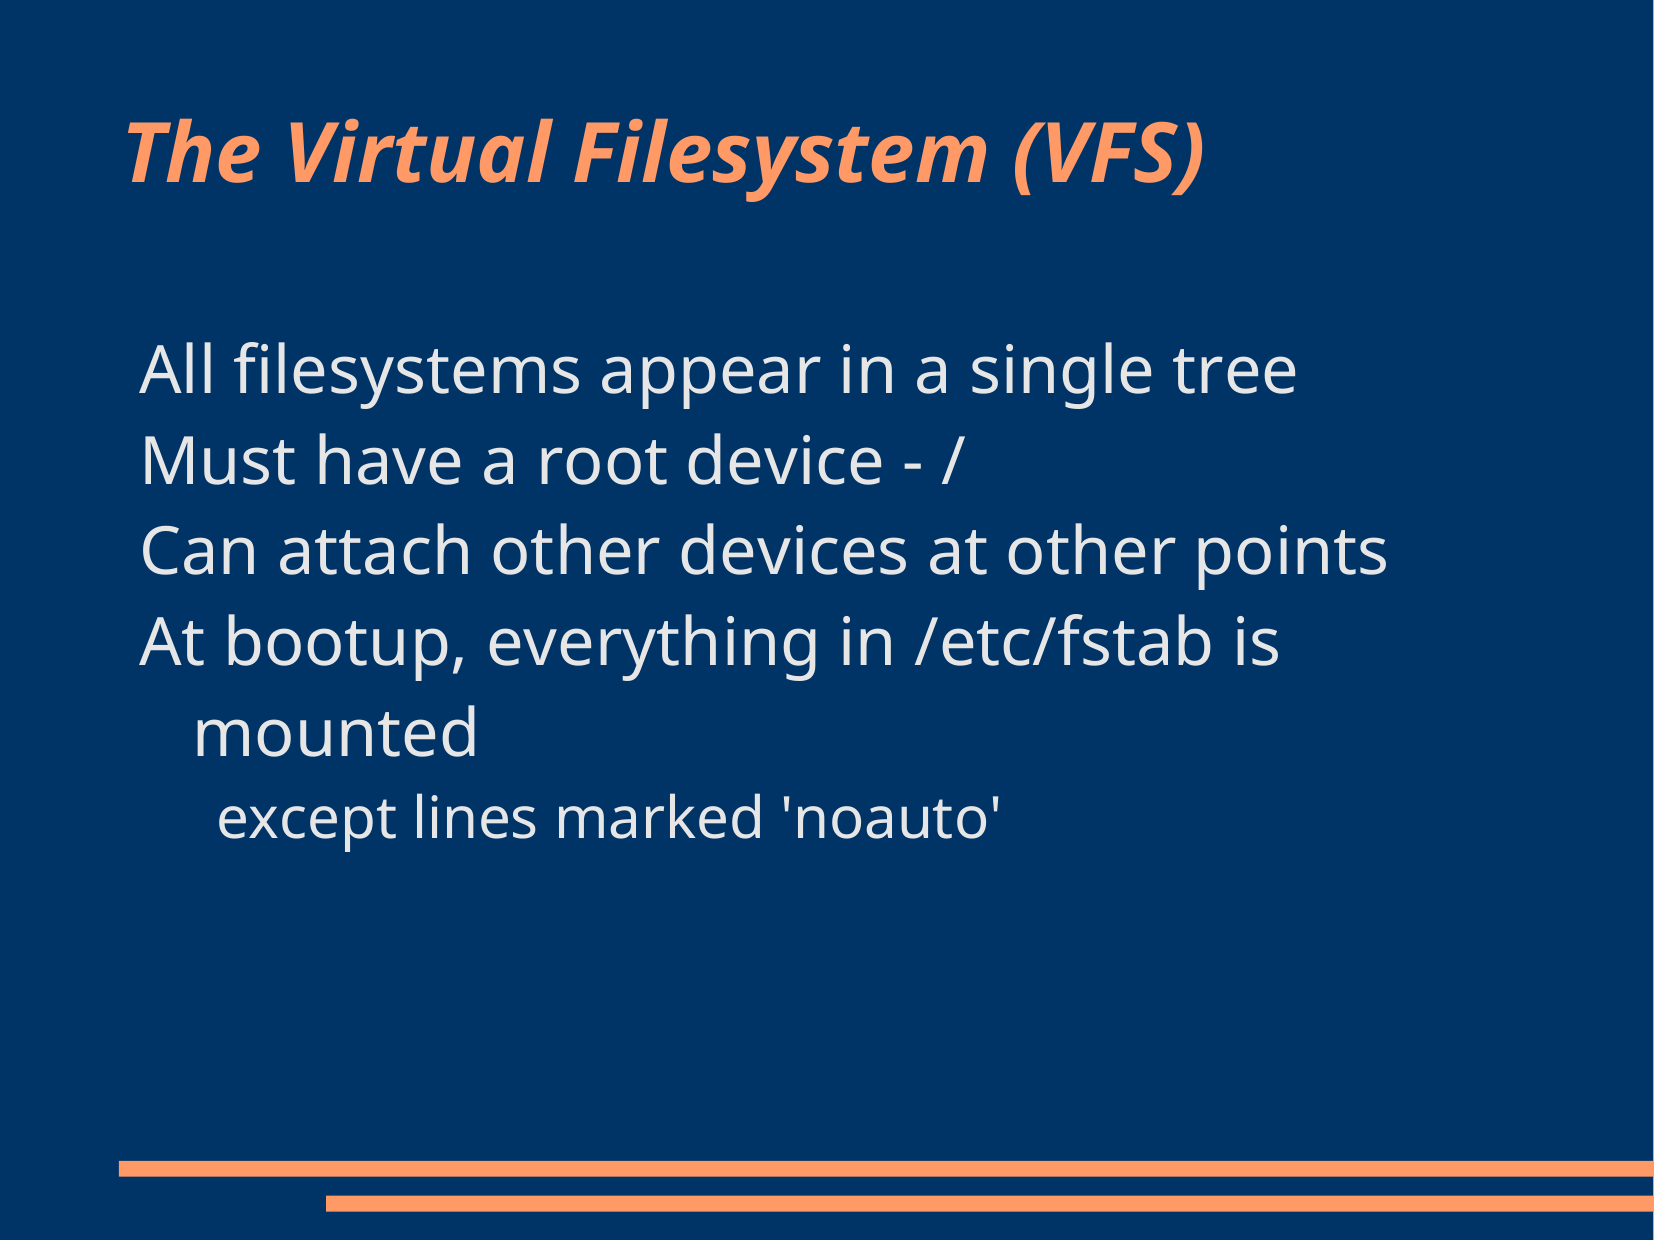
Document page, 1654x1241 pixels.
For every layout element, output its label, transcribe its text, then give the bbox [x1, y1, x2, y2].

list All filesystems appear in a single tree Must have a root device - / Can attach other devices at other points At bootup, everything in /etc/fstab is mounted except lines marked 'noauto' [121, 322, 1561, 1132]
title The Virtual Filesystem (VFS) [121, 46, 1534, 254]
